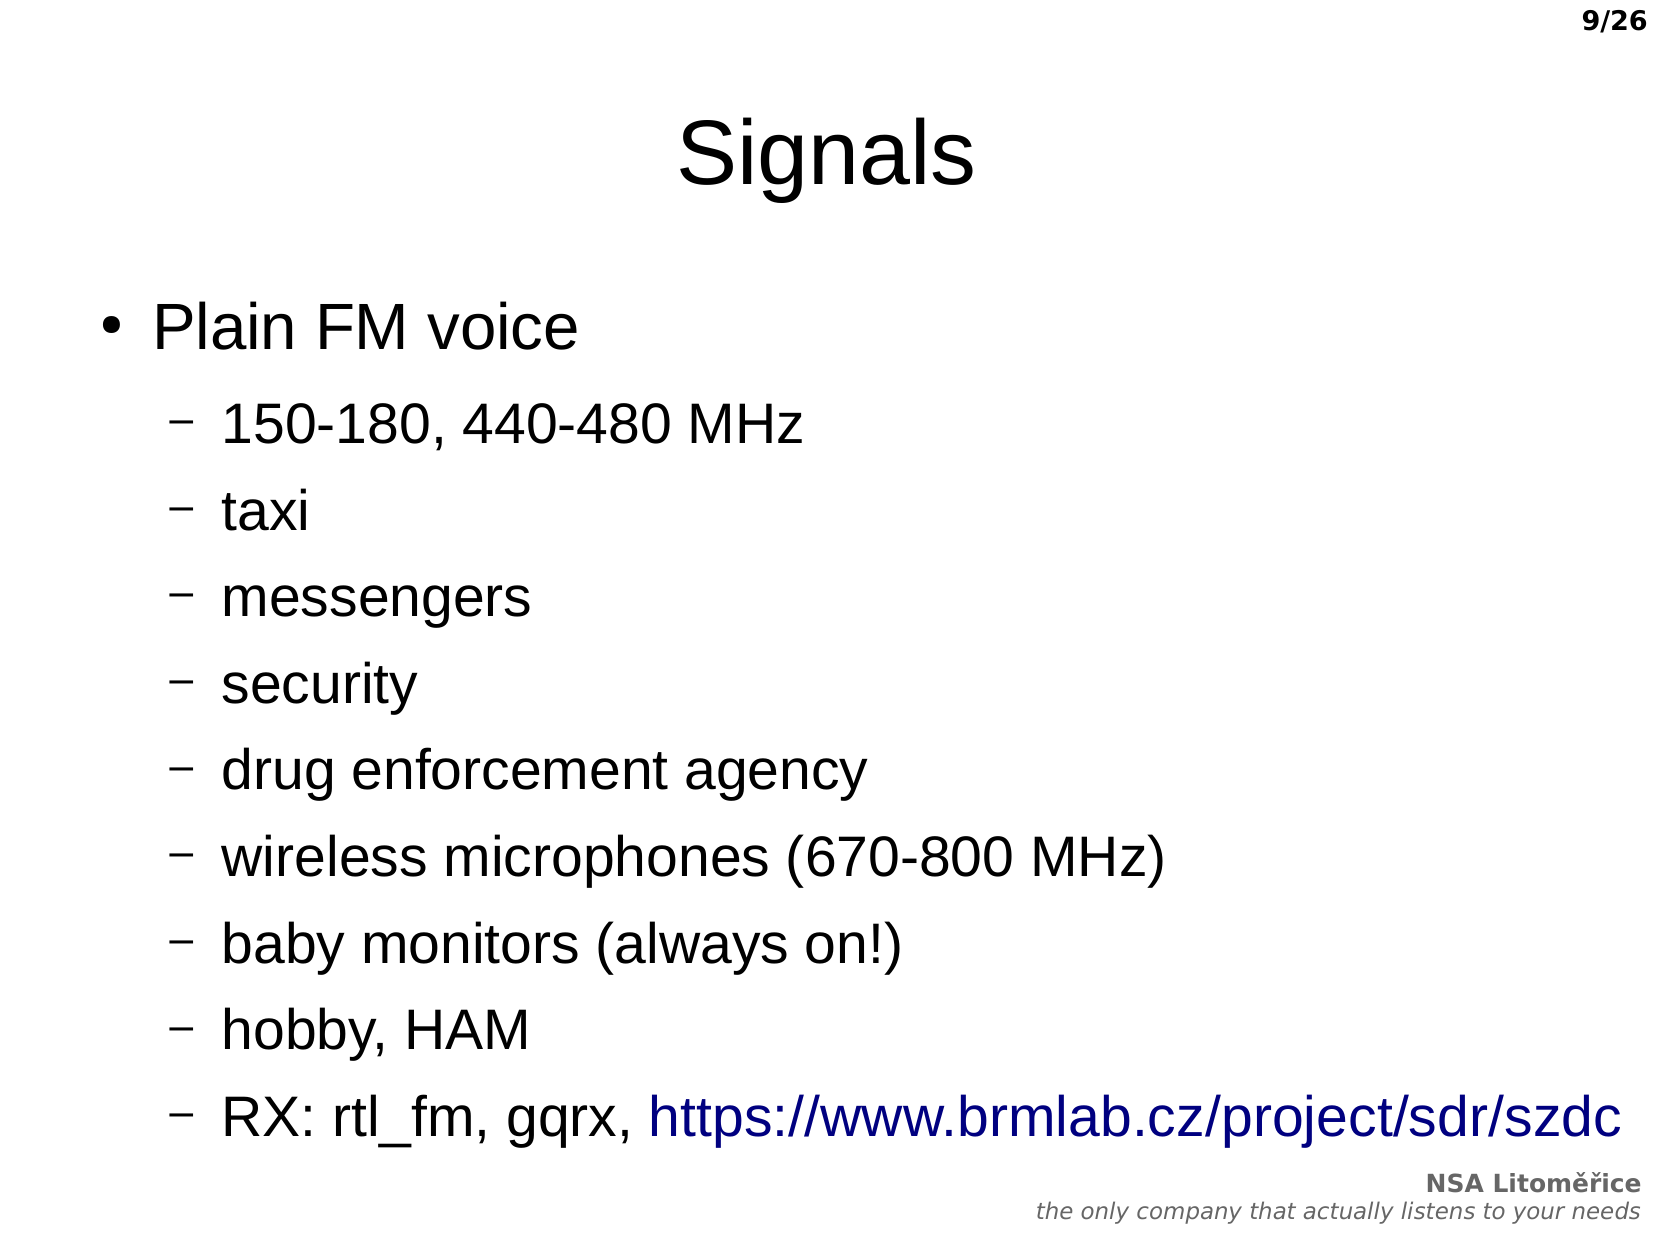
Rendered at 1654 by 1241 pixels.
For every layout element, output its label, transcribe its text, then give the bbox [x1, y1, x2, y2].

title Signals [82, 49, 1571, 257]
list Plain FM voice 150-180, 440-480 MHz taxi messengers security drug enforcement agency wireless microphones (670-800 MHz) baby monitors (always on!) hobby, HAM RX: rtl_fm, gqrx, https://www.brmlab.cz/project/sdr/szdc [82, 290, 1654, 1205]
